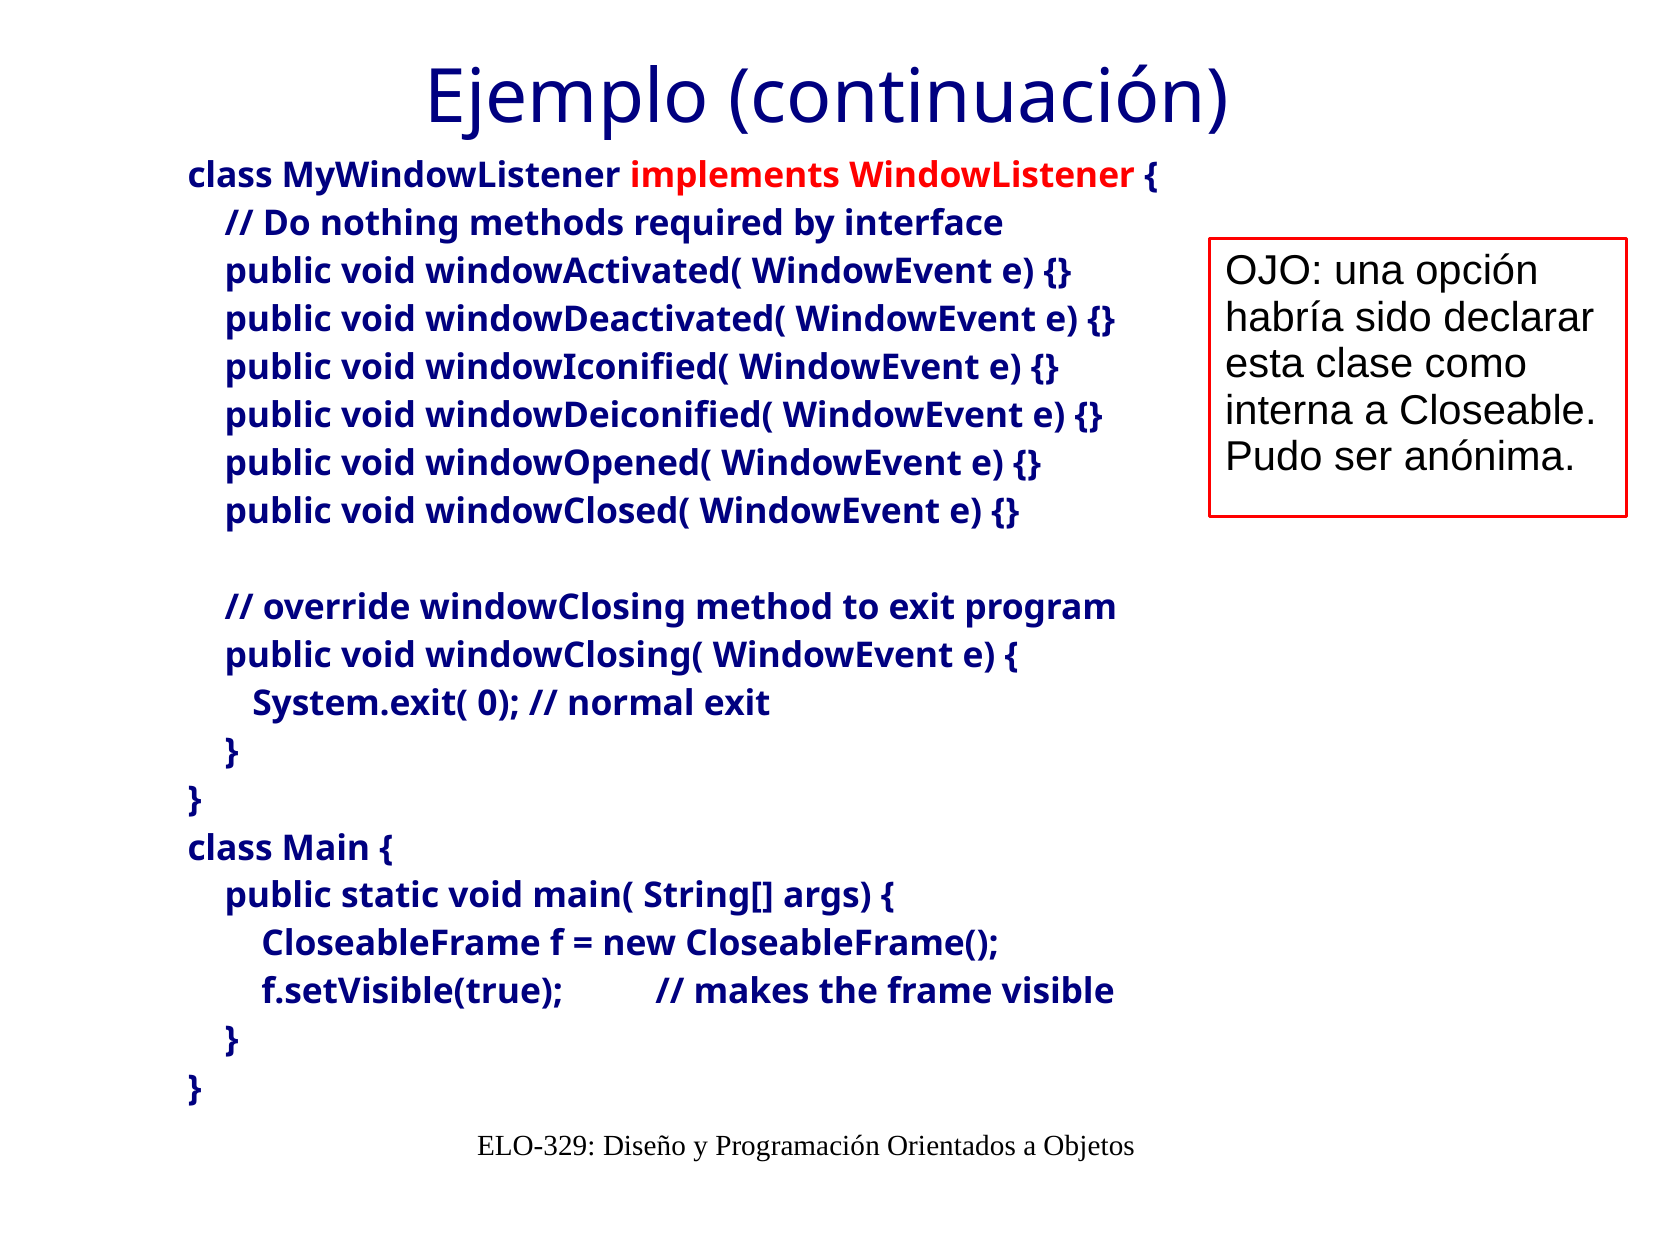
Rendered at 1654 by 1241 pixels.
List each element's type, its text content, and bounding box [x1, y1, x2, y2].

list class MyWindowListener implements WindowListener { // Do nothing methods required by interface public void windowActivated( WindowEvent e) {} public void windowDeactivated( WindowEvent e) {} public void windowIconified( WindowEvent e) {} public void windowDeiconified( WindowEvent e) {} public void windowOpened( WindowEvent e) {} public void windowClosed( WindowEvent e) {} // override windowClosing method to exit program public void windowClosing( WindowEvent e) { System.exit( 0); // normal exit } } class Main { public static void main( String[] args) { CloseableFrame f = new CloseableFrame(); f.setVisible(true); // makes the frame visible } } [187, 150, 1571, 1126]
title Ejemplo (continuación)‏ [82, 43, 1571, 145]
text_box OJO: una opción habría sido declarar esta clase como interna a Closeable. Pudo ser anónima. [1209, 238, 1627, 517]
